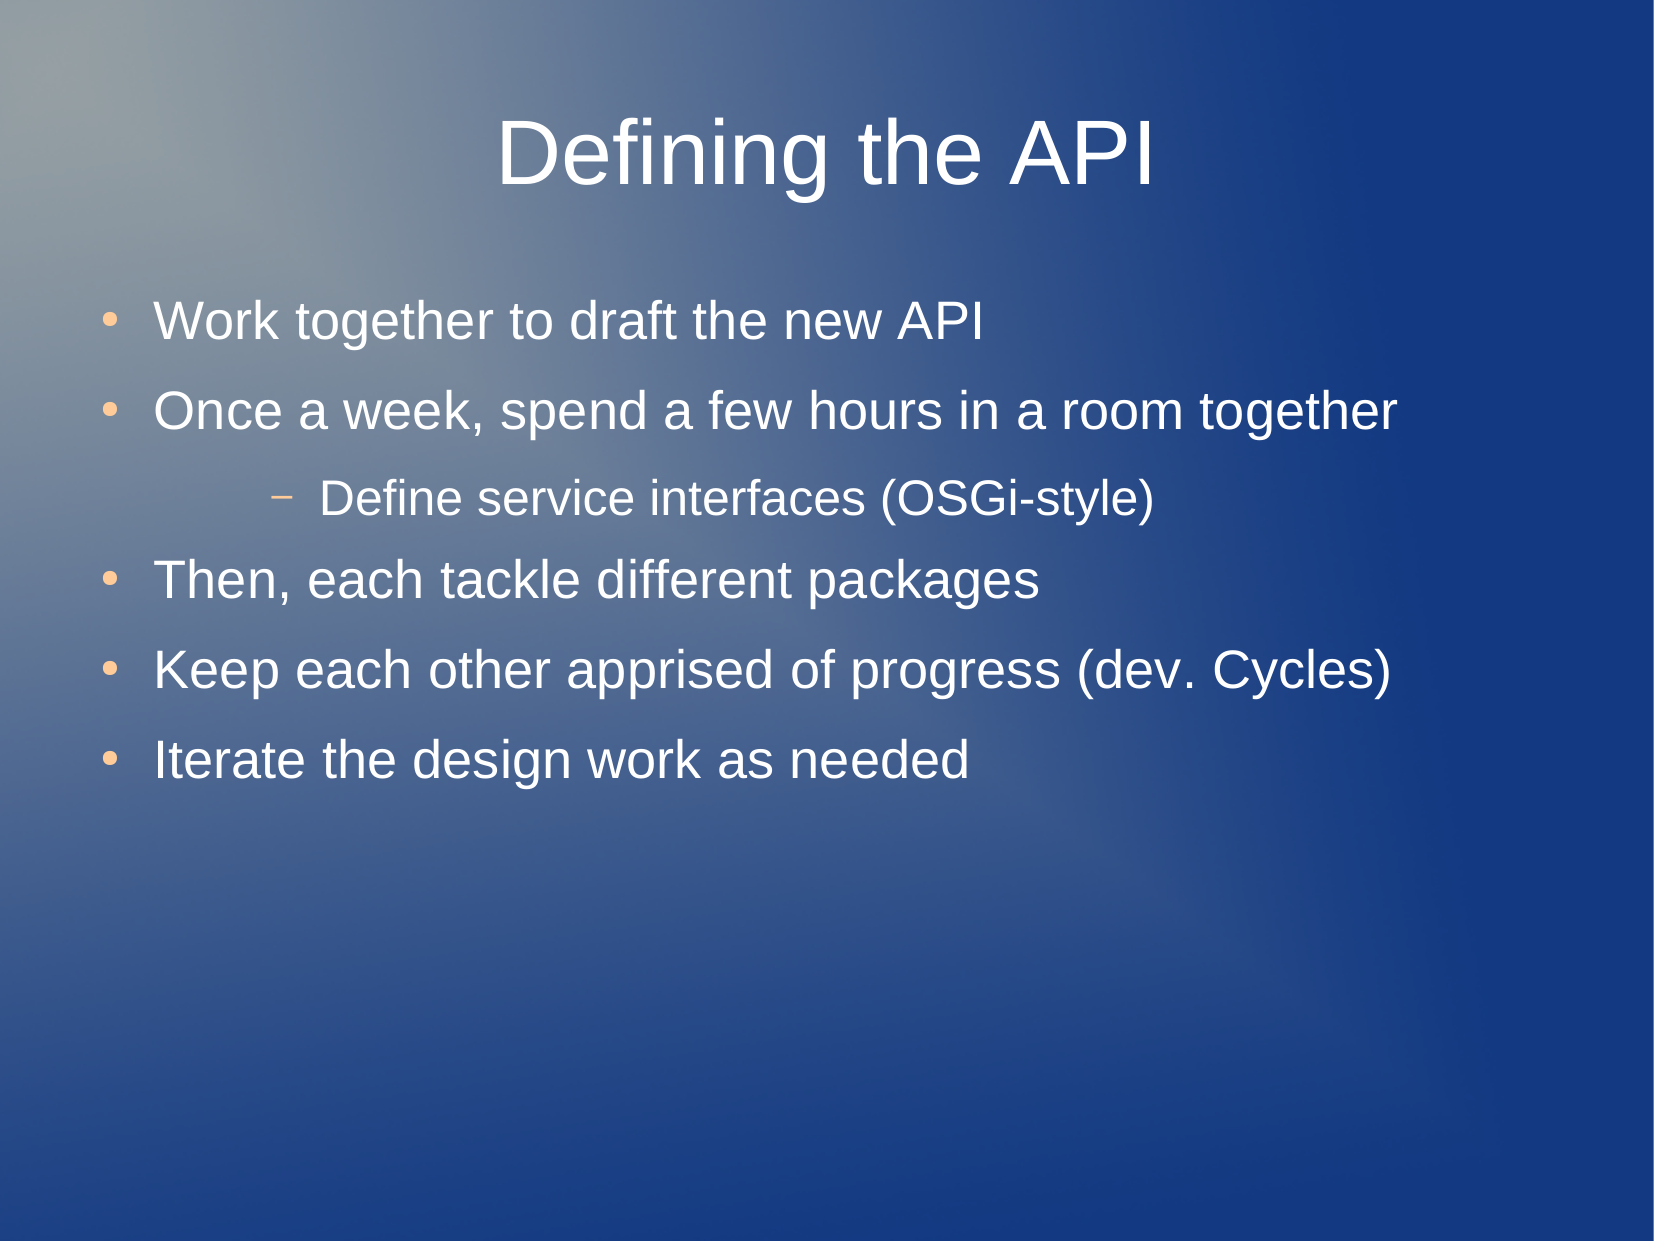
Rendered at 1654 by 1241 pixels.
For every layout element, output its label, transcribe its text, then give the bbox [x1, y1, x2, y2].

title Defining the API [82, 56, 1571, 250]
list Work together to draft the new API Once a week, spend a few hours in a room together Define service interfaces (OSGi-style) Then, each tackle different packages Keep each other apprised of progress (dev. Cycles) Iterate the design work as needed [82, 290, 1571, 1094]
picture [0, 0, 1654, 1241]
